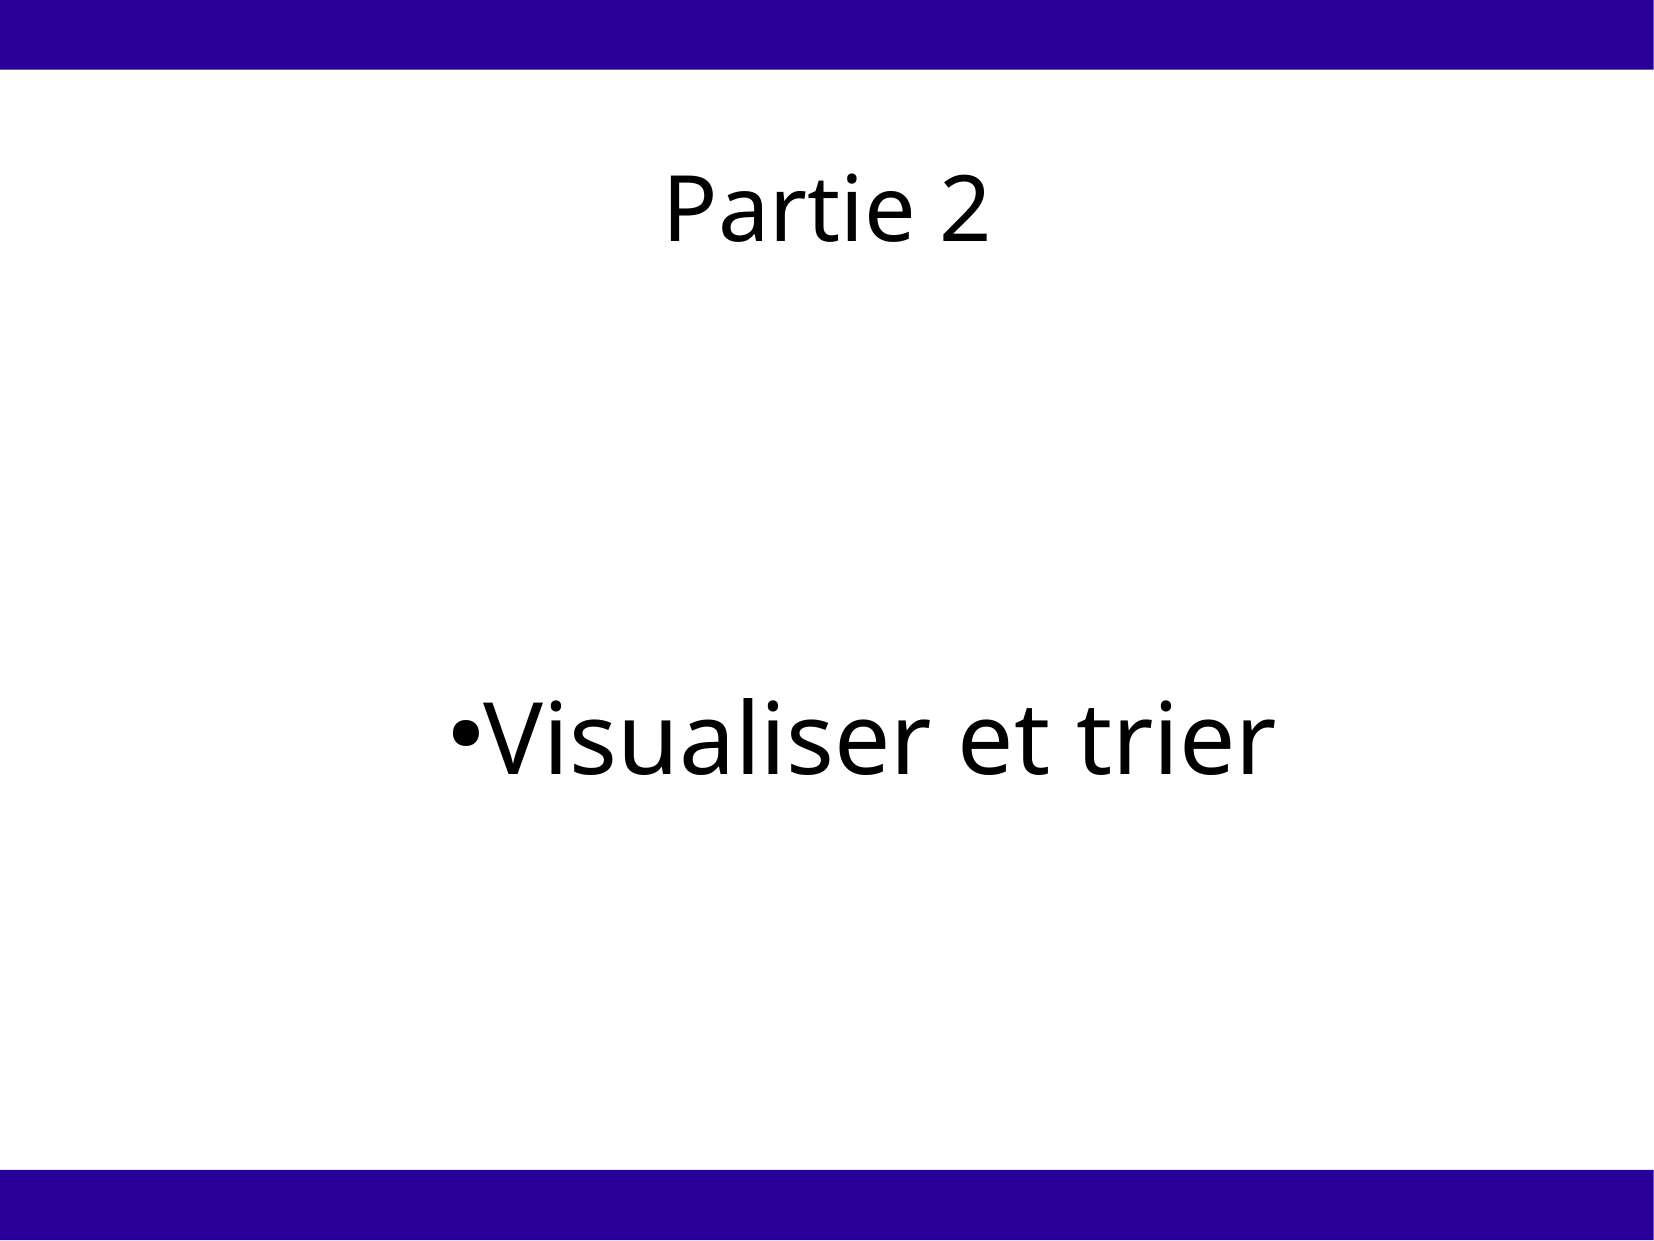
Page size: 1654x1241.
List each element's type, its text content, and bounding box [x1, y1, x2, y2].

title Partie 2 [121, 102, 1534, 311]
subtitle Visualiser et trier [121, 344, 1534, 1127]
